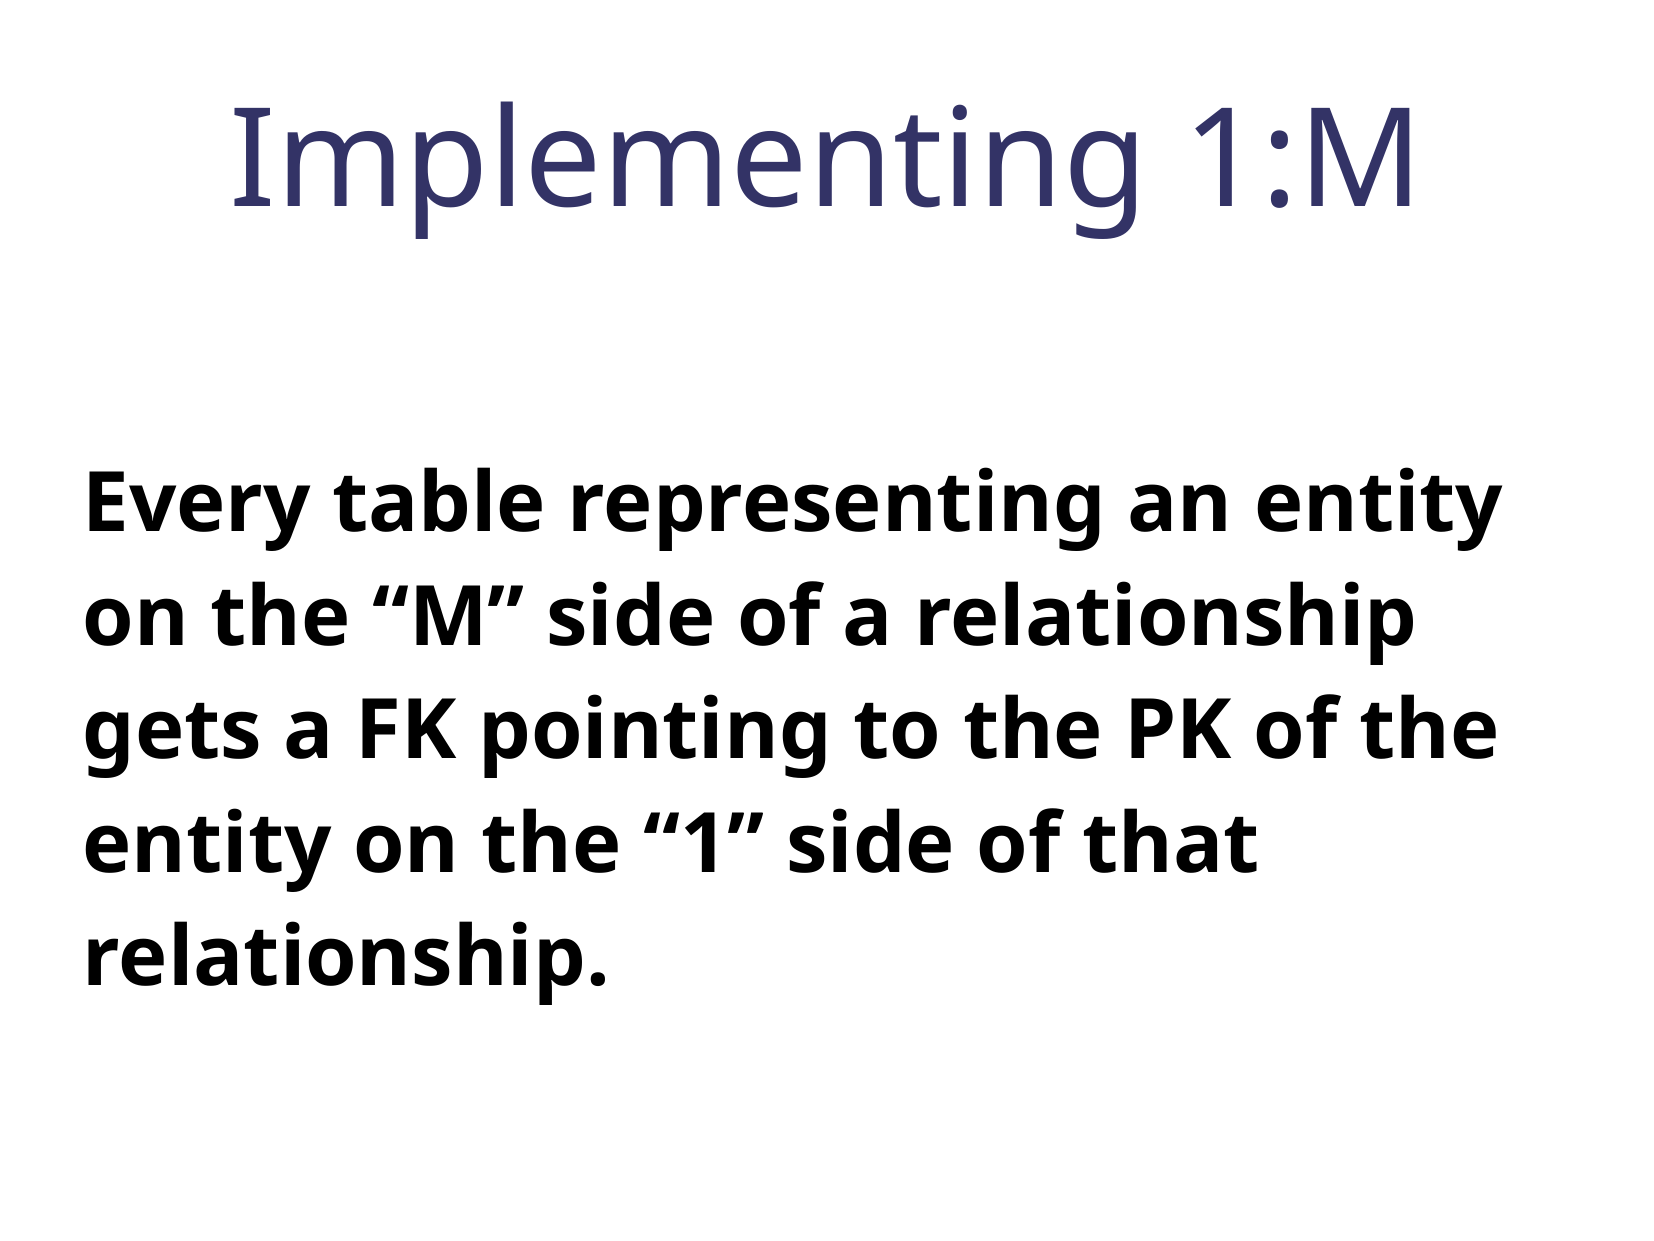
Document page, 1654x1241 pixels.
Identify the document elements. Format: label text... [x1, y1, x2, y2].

title Implementing 1:M [82, 56, 1571, 250]
subtitle Every table representing an entity on the “M” side of a relationship gets a FK pointing to the PK of the entity on the “1” side of that relationship. [82, 442, 1571, 1094]
